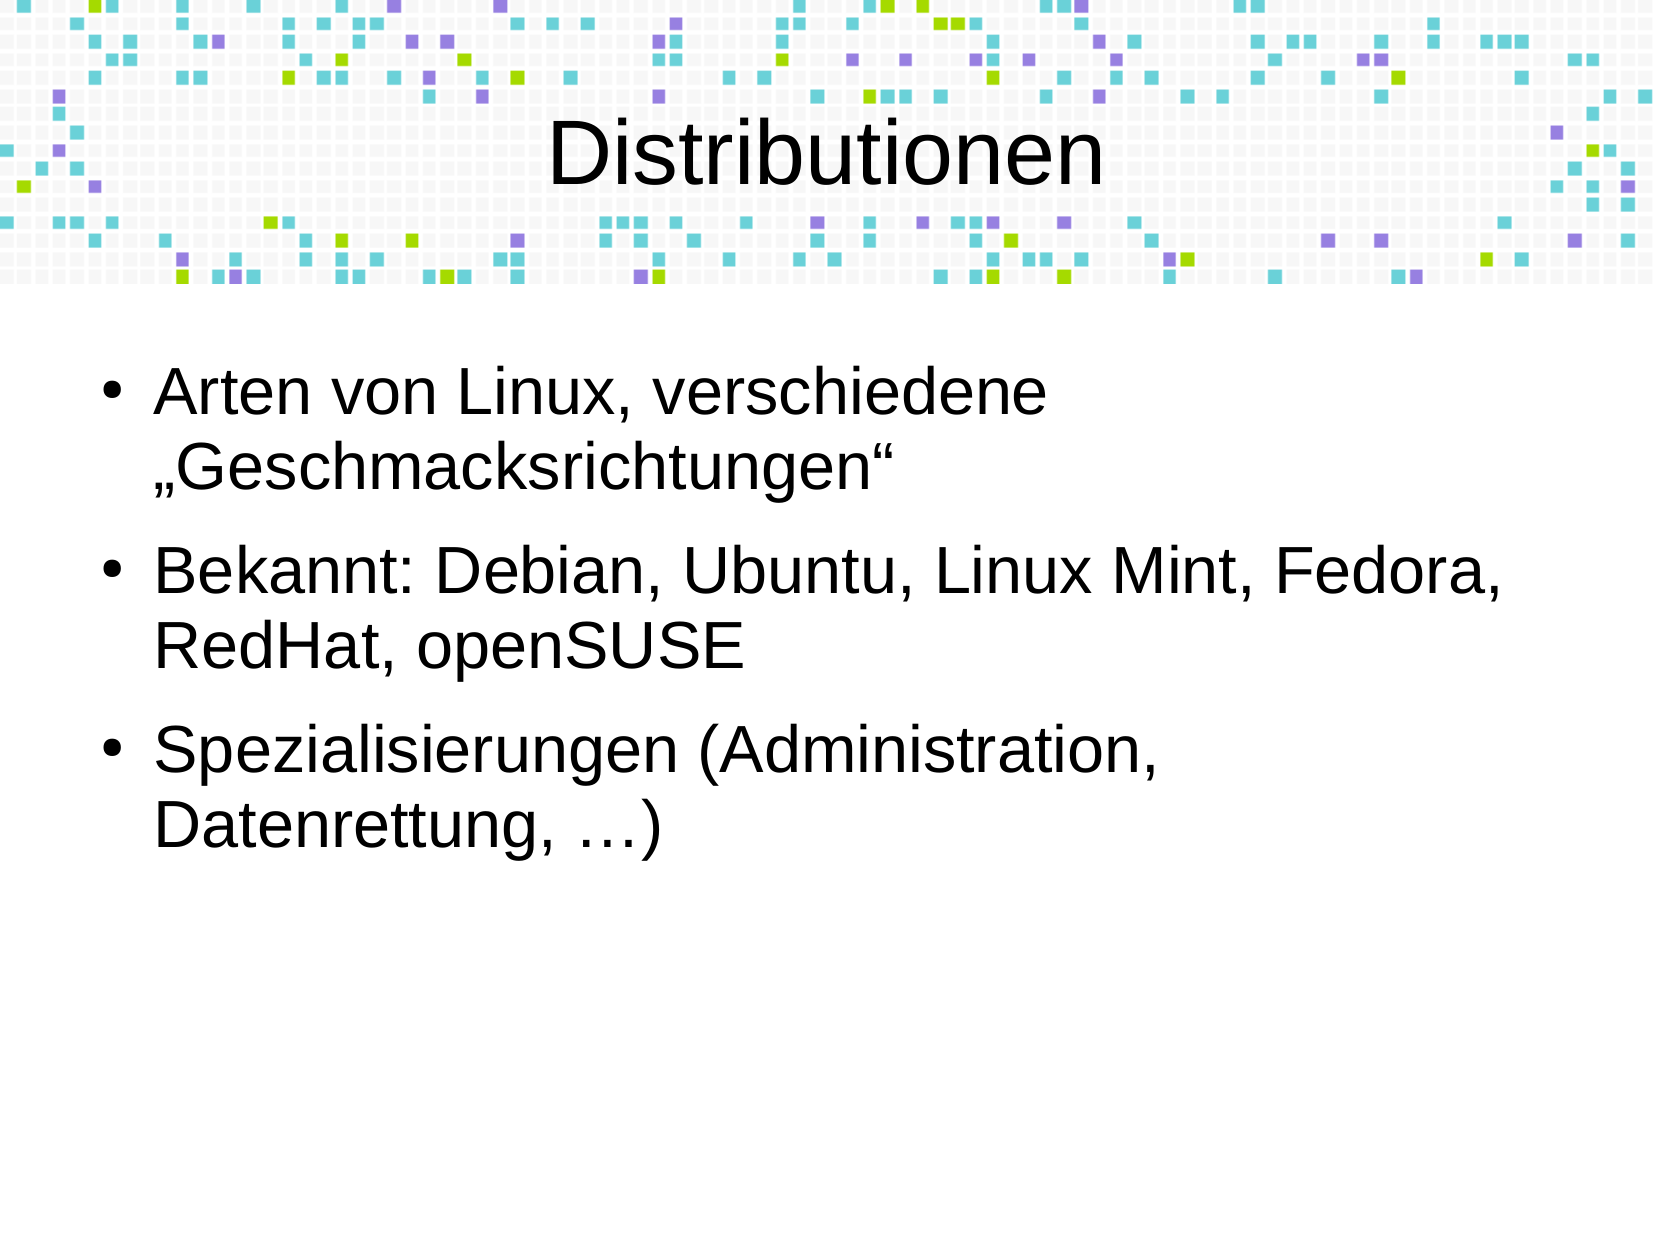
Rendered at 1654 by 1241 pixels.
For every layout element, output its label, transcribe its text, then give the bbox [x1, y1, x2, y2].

title Distributionen [82, 49, 1571, 257]
list Arten von Linux, verschiedene „Geschmacksrichtungen“ Bekannt: Debian, Ubuntu, Linux Mint, Fedora, RedHat, openSUSE Spezialisierungen (Administration, Datenrettung, …) [82, 354, 1571, 1074]
picture [0, 0, 1654, 284]
